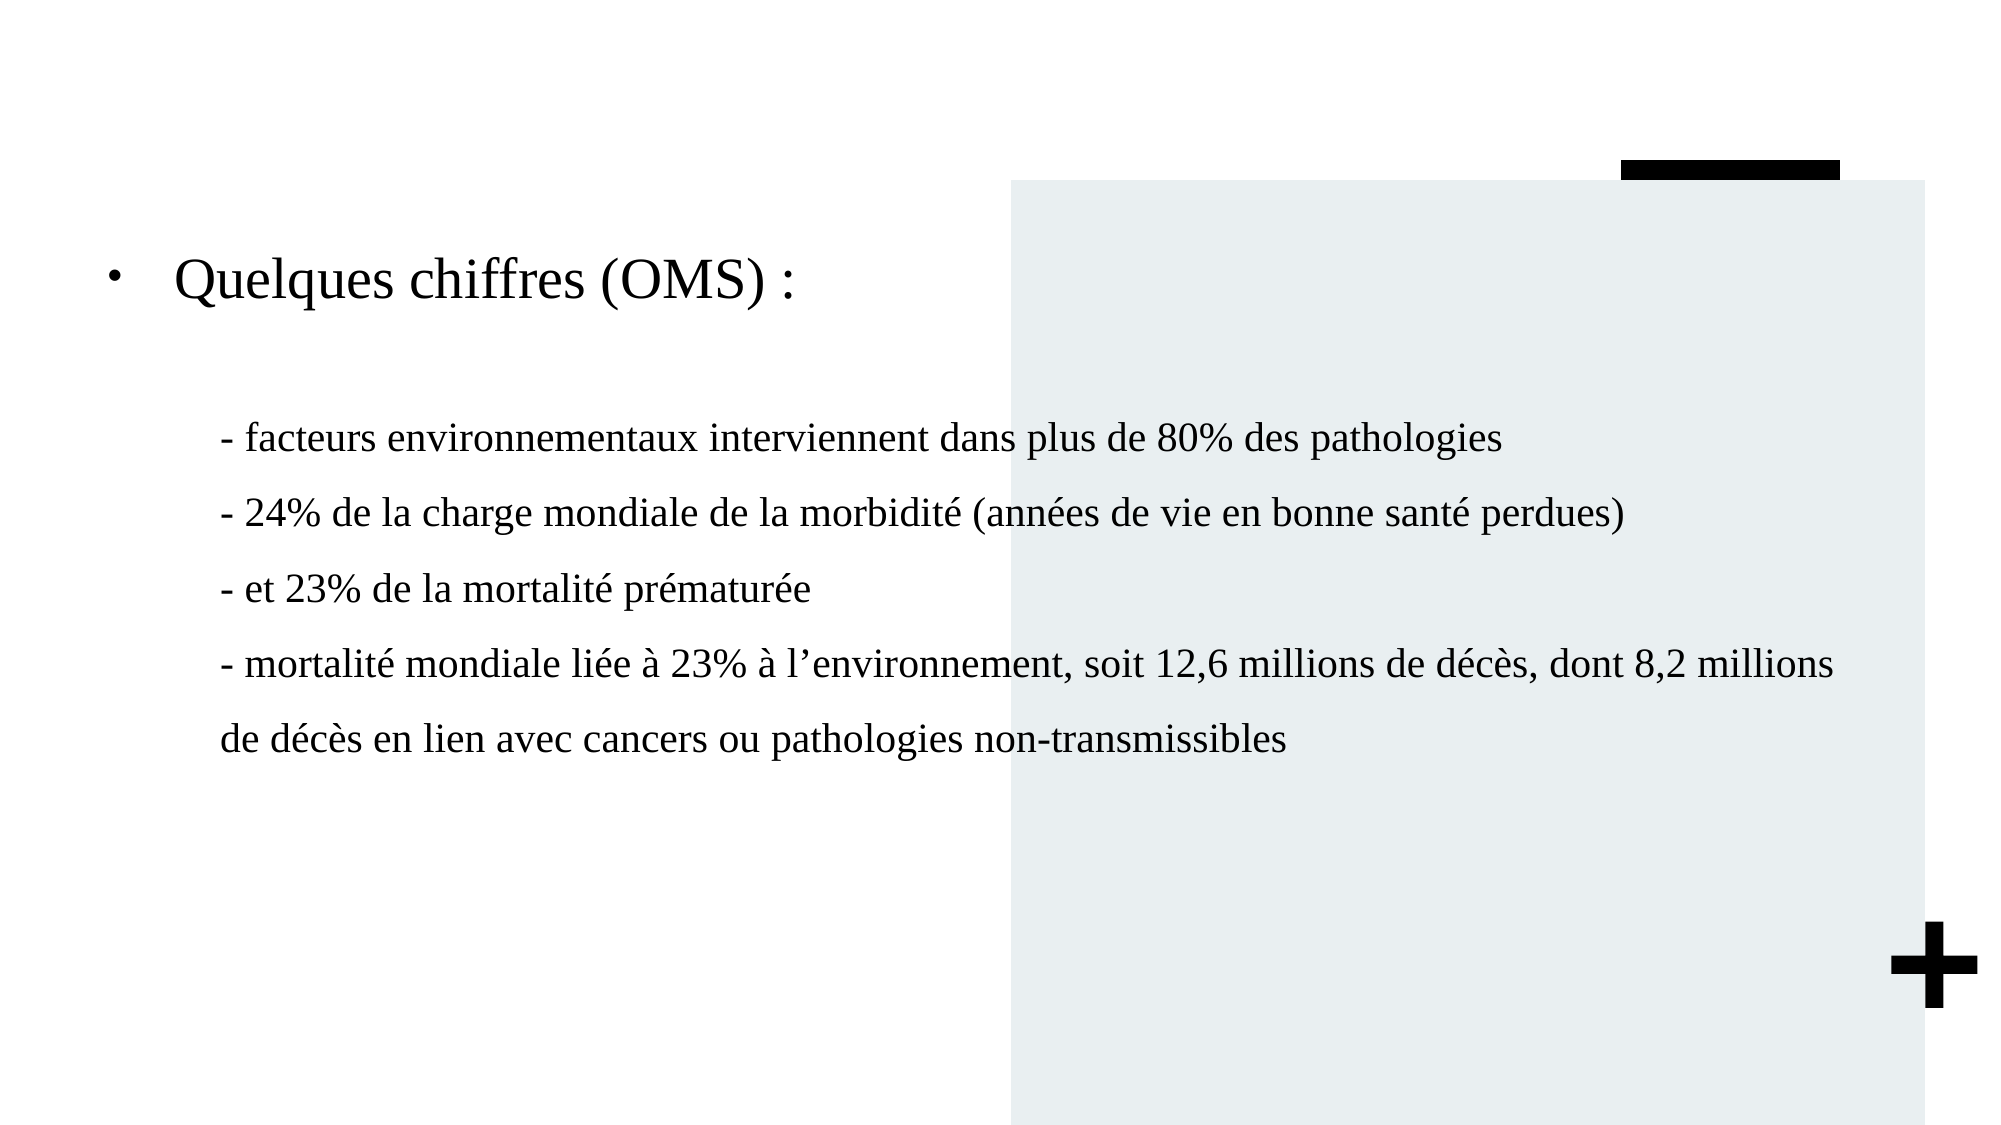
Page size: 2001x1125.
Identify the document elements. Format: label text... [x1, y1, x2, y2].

title Quelques chiffres (OMS) : - facteurs environnementaux interviennent dans plus de 80% des pathologies - 24% de la charge mondiale de la morbidité (années de vie en bonne santé perdues) - et 23% de la mortalité prématurée - mortalité mondiale liée à 23% à l’environnement, soit 12,6 millions de décès, dont 8,2 millions de décès en lien avec cancers ou pathologies non-transmissibles [92, 197, 1890, 1098]
